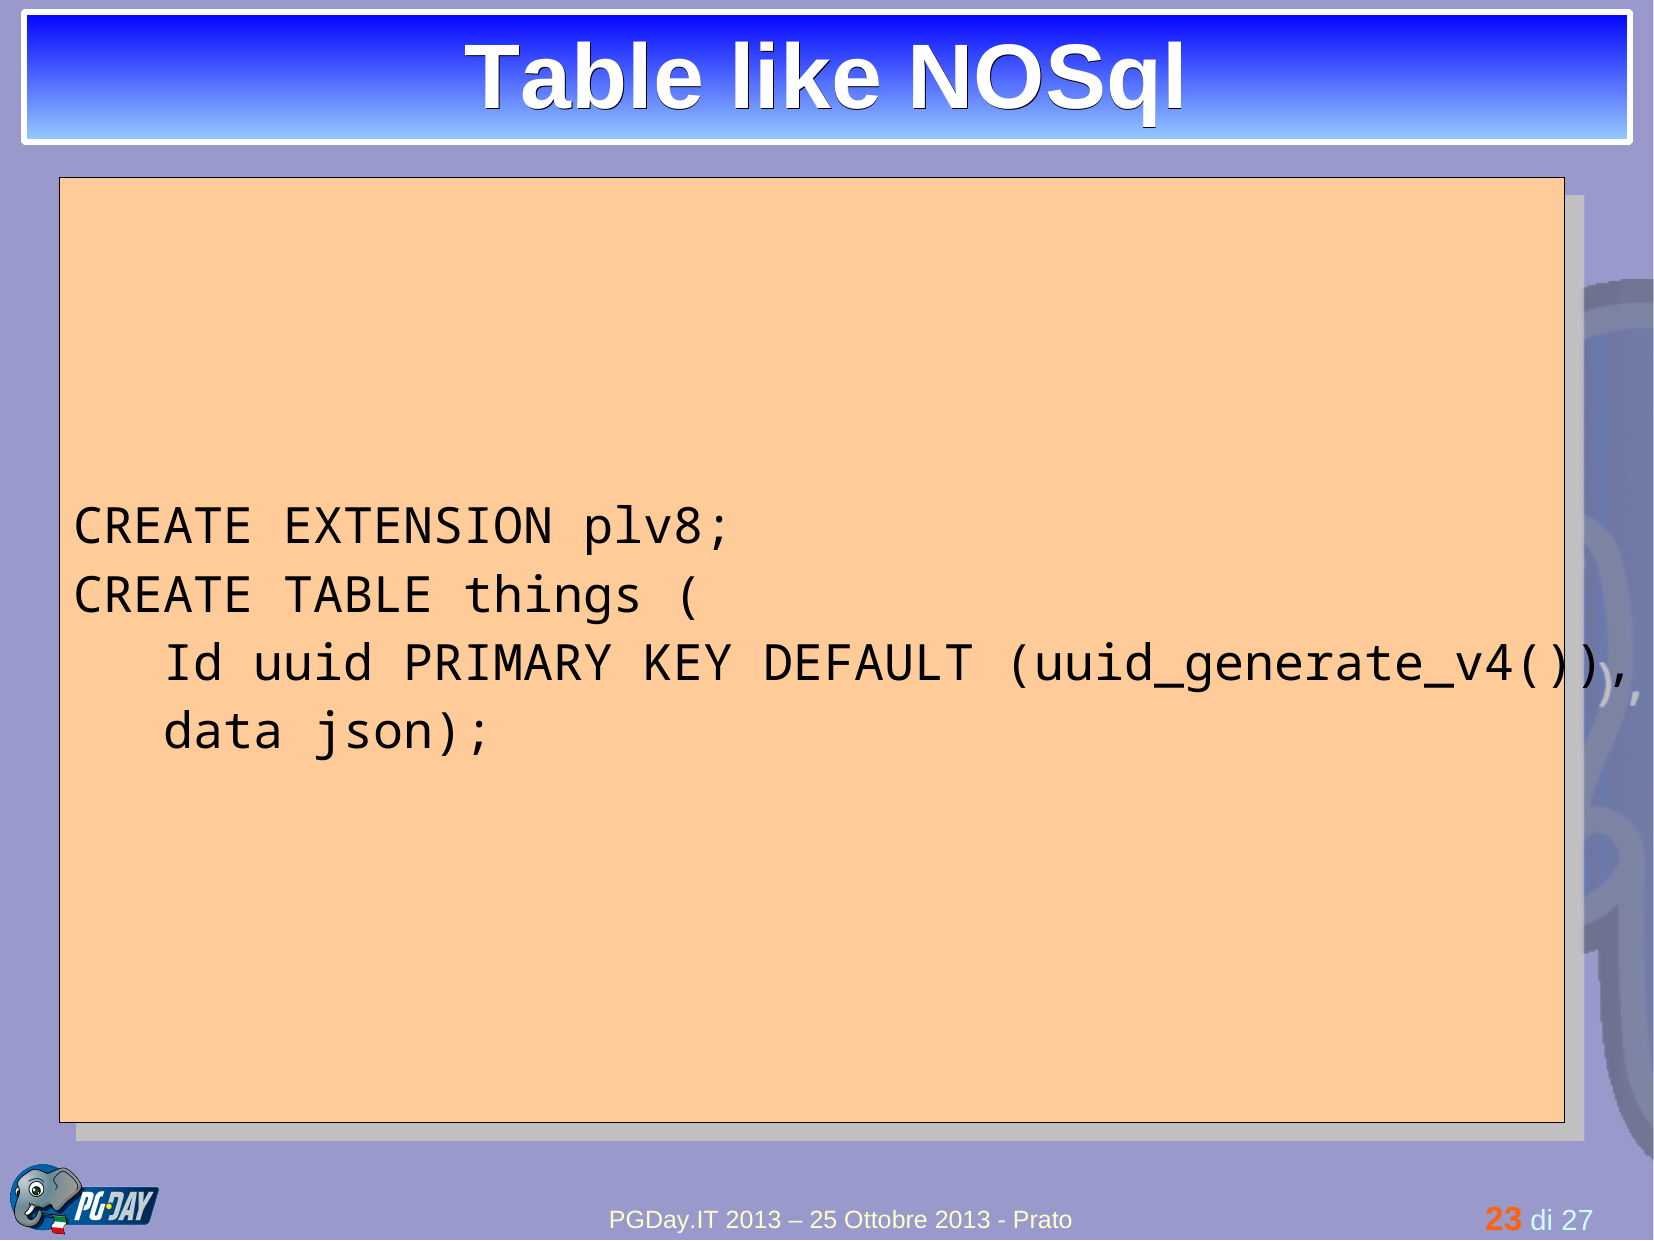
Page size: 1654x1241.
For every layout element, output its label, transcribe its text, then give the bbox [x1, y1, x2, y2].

picture [9, 1163, 160, 1236]
title Table like NOSql [23, 11, 1630, 142]
picture [1191, 279, 1654, 1182]
text_box CREATE EXTENSION plv8; CREATE TABLE things ( Id uuid PRIMARY KEY DEFAULT (uuid_generate_v4()), data json); [59, 177, 1565, 1123]
